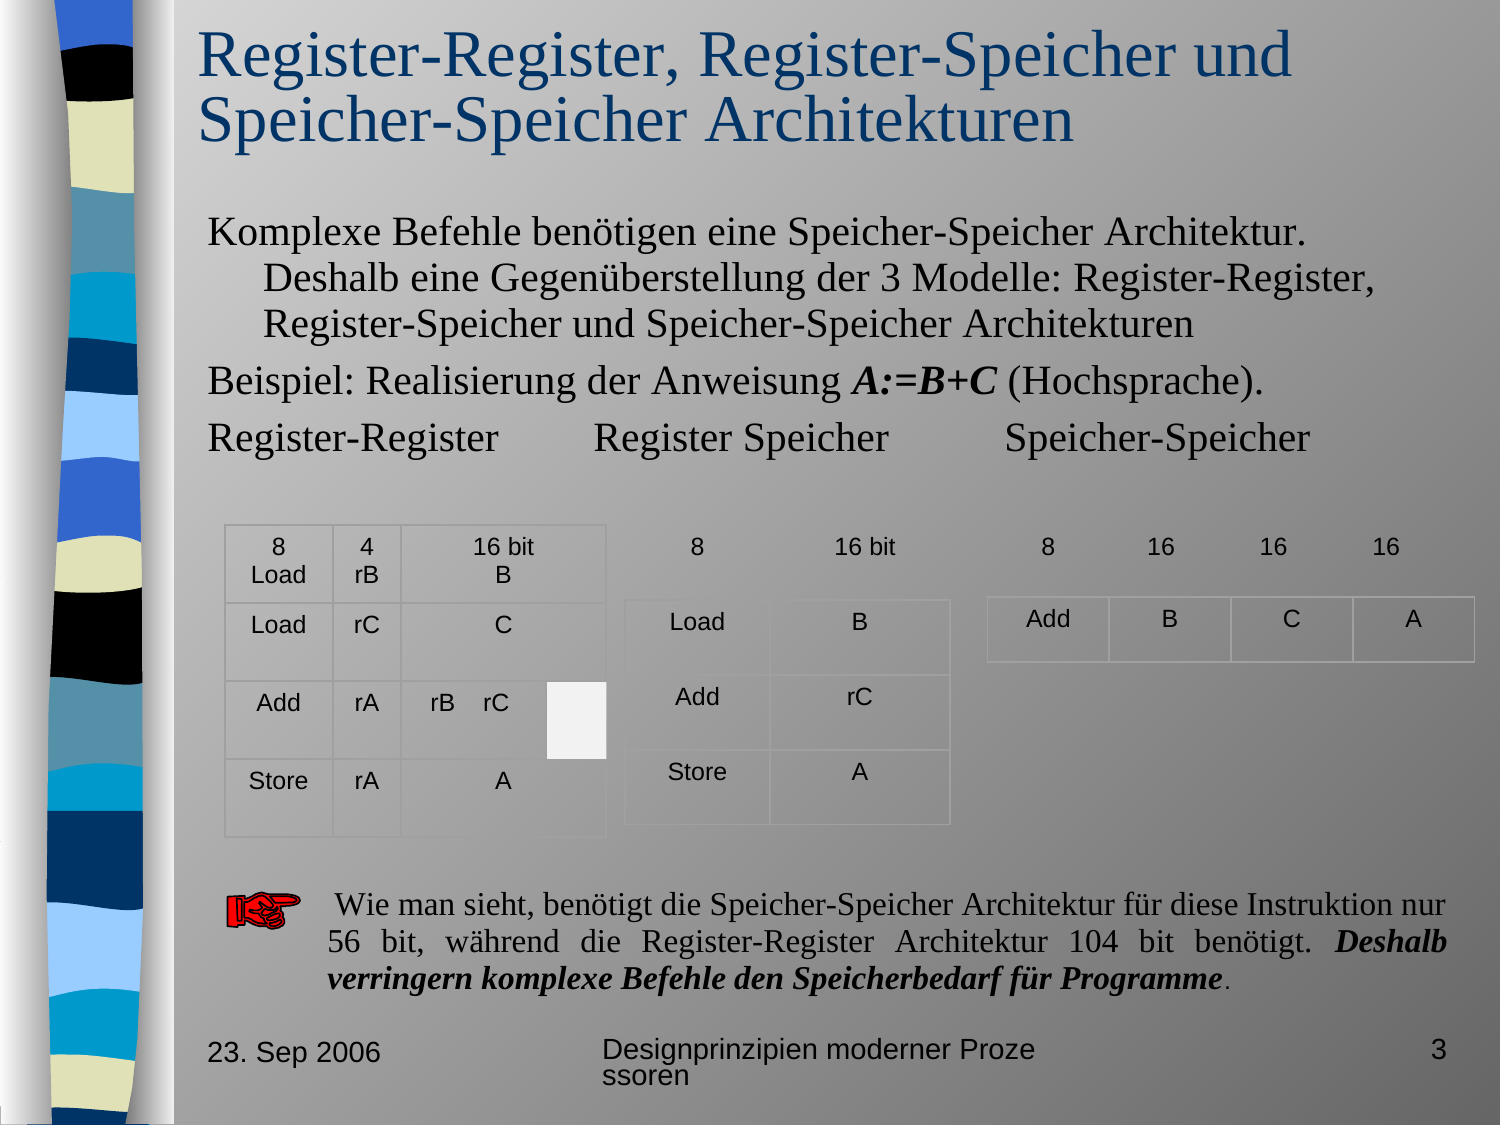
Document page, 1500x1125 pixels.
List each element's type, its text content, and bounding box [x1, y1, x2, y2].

text_box Store [631, 751, 764, 824]
picture [225, 887, 304, 943]
text_box 8 [631, 524, 763, 599]
text_box B [777, 601, 944, 674]
text_box rC [338, 604, 396, 680]
text_box 16 [1104, 524, 1217, 596]
text_box C [1235, 598, 1349, 661]
text_box Store [230, 760, 328, 836]
text_box rB rC [406, 682, 541, 758]
text_box 4 rB [338, 526, 396, 602]
text_box Add [992, 598, 1105, 661]
list Komplexe Befehle benötigen eine Speicher-Speicher Architektur. Deshalb eine Gegenüberstellung der 3 Modelle: Register-Register, Register-Speicher und Speicher-Speicher Architekturen Beispiel: Realisierung der Anweisung A:=B+C (Hochsprache). Register-Register Register Speicher Speicher-Speicher [192, 200, 1468, 876]
text_box Wie man sieht, benötigt die Speicher-Speicher Architektur für diese Instruktion nur 56 bit, während die Register-Register Architektur 104 bit benötigt. Deshalb verringern komplexe Befehle den Speicherbedarf für Programme. [312, 877, 1463, 1005]
text_box 16 bit [763, 524, 967, 600]
text_box 8 [992, 524, 1104, 596]
text_box 16 [1329, 524, 1443, 596]
title Register-Register, Register-Speicher und Speicher-Speicher Architekturen [183, 0, 1459, 188]
text_box B [1113, 598, 1227, 661]
text_box Add [631, 676, 764, 749]
text_box 8 Load [230, 526, 328, 602]
text_box C [406, 604, 601, 680]
text_box Load [631, 601, 764, 674]
text_box rC [777, 676, 944, 749]
text_box [547, 682, 607, 759]
text_box A [777, 751, 944, 824]
text_box A [406, 760, 601, 836]
text_box rA [338, 760, 396, 836]
text_box 16 bit B [406, 526, 601, 602]
text_box Load [230, 604, 328, 680]
text_box A [1357, 598, 1470, 661]
text_box rA [338, 682, 396, 758]
text_box 16 [1217, 524, 1329, 596]
text_box Add [230, 682, 328, 758]
